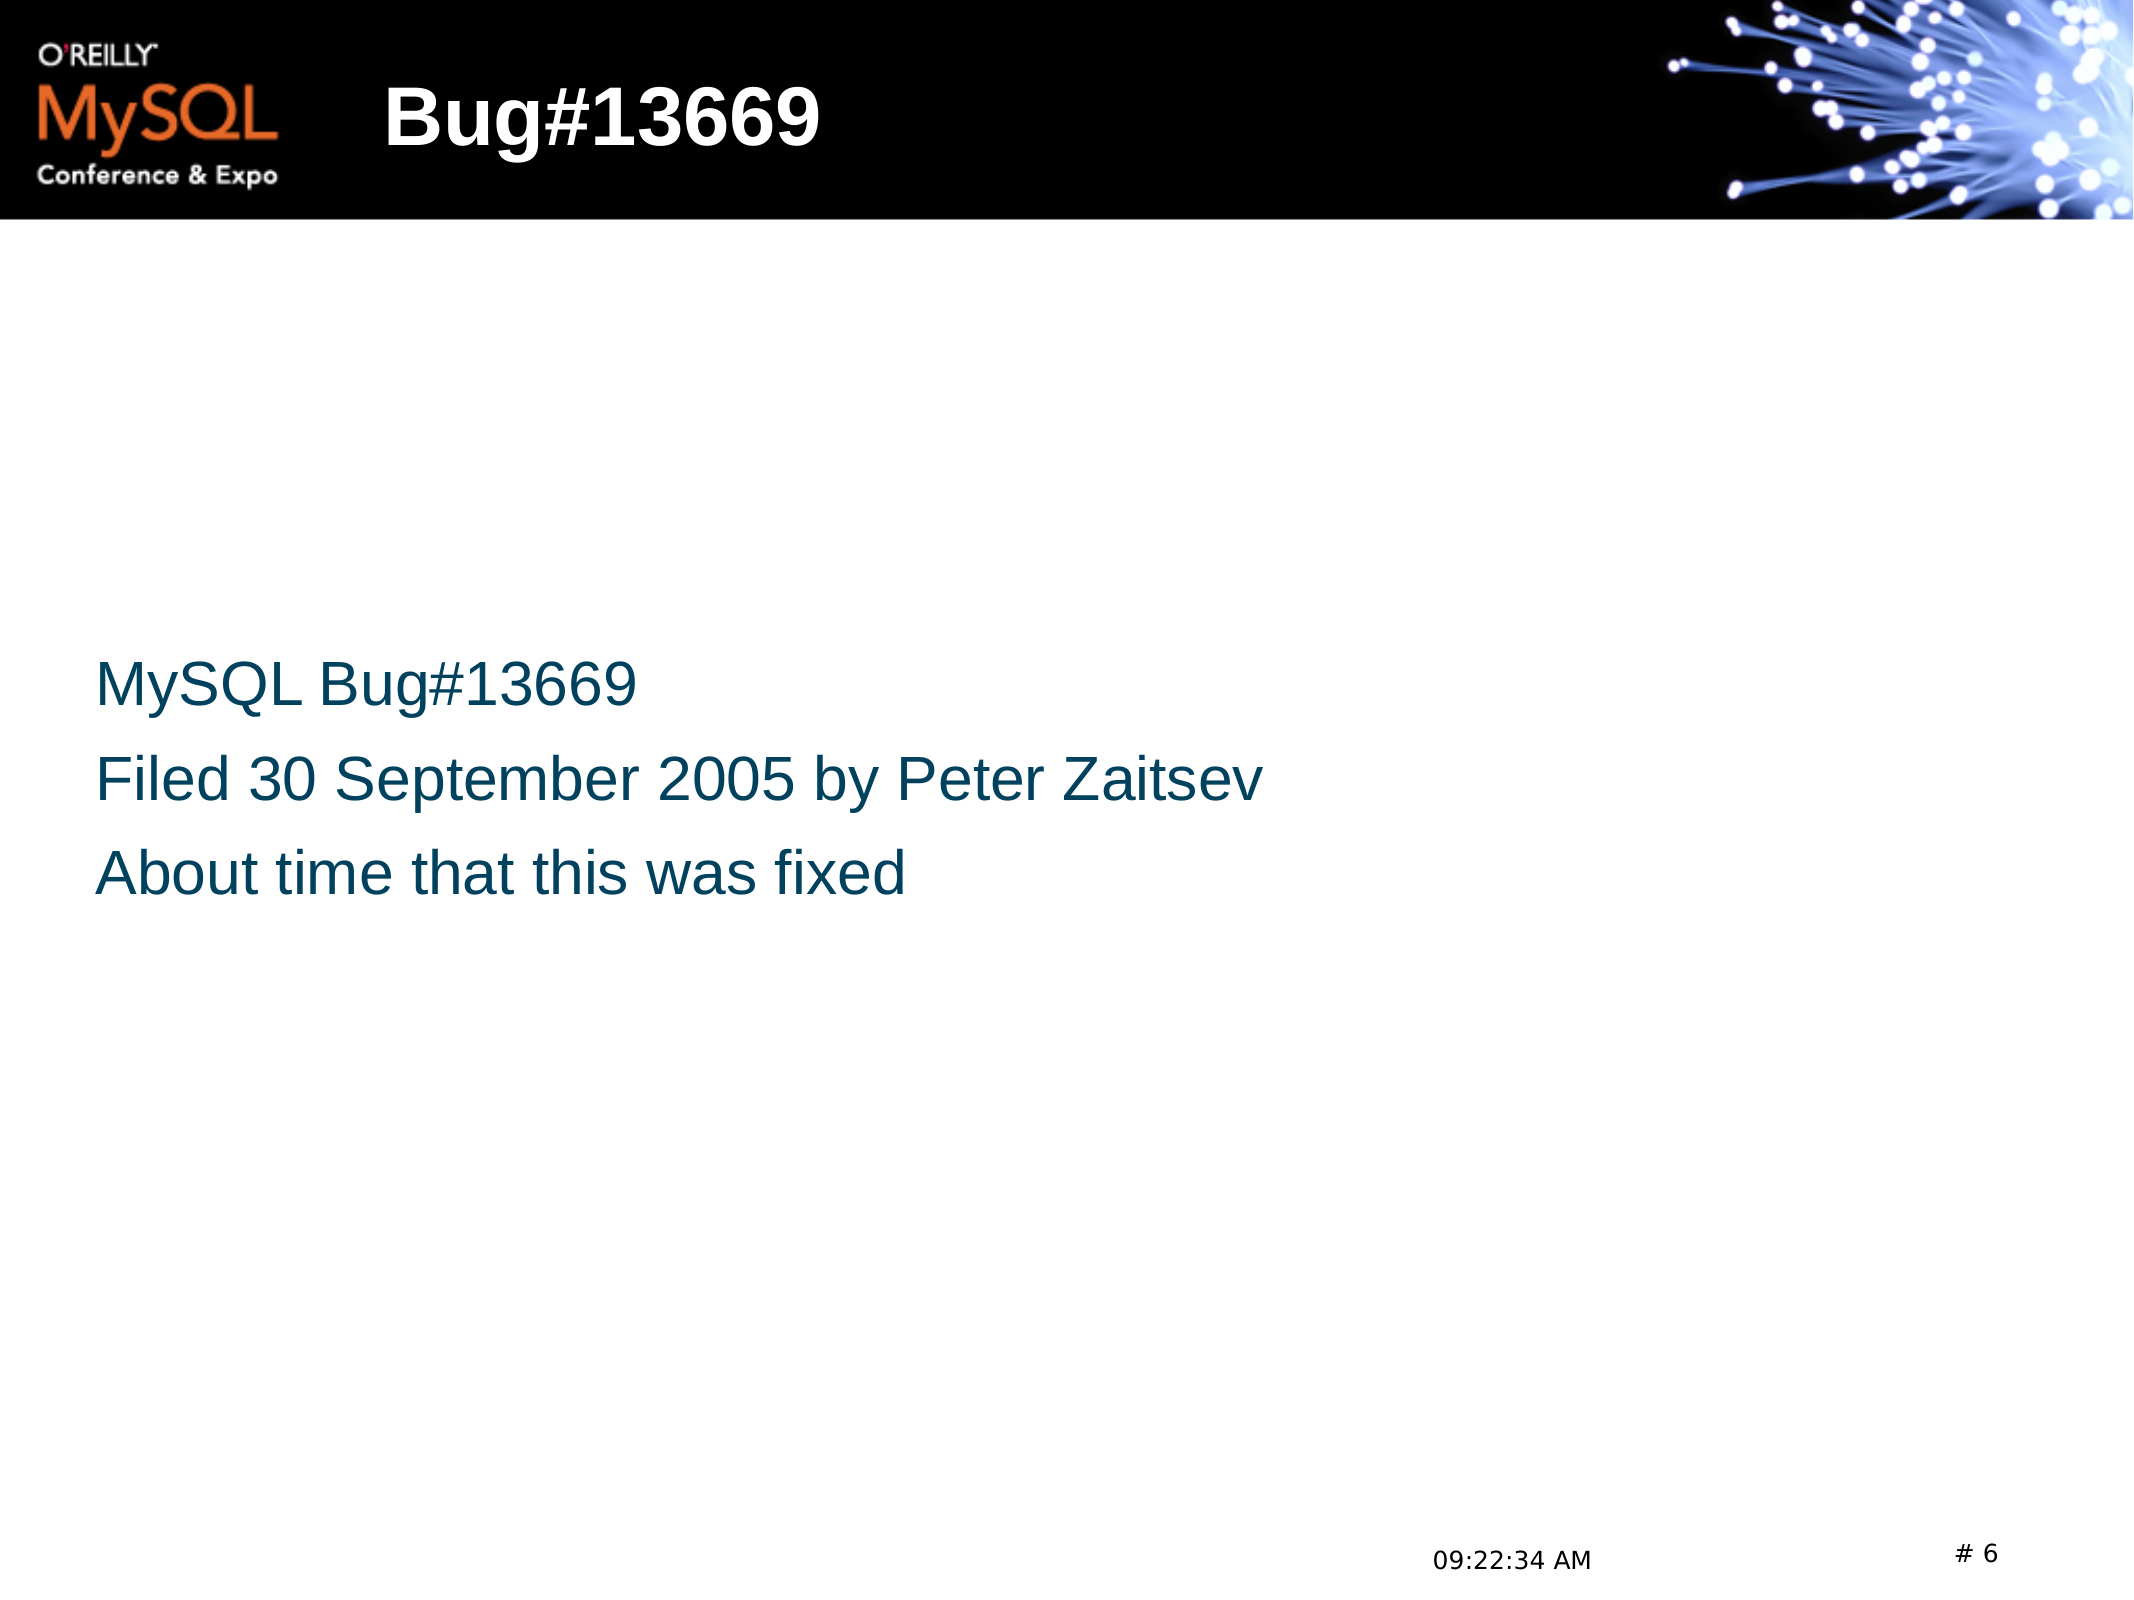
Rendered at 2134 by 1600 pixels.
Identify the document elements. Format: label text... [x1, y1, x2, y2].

list MySQL Bug#13669 Filed 30 September 2005 by Peter Zaitsev About time that this was fixed [12, 640, 2115, 1600]
picture [0, 0, 2134, 1600]
title Bug#13669 [374, 38, 2103, 195]
